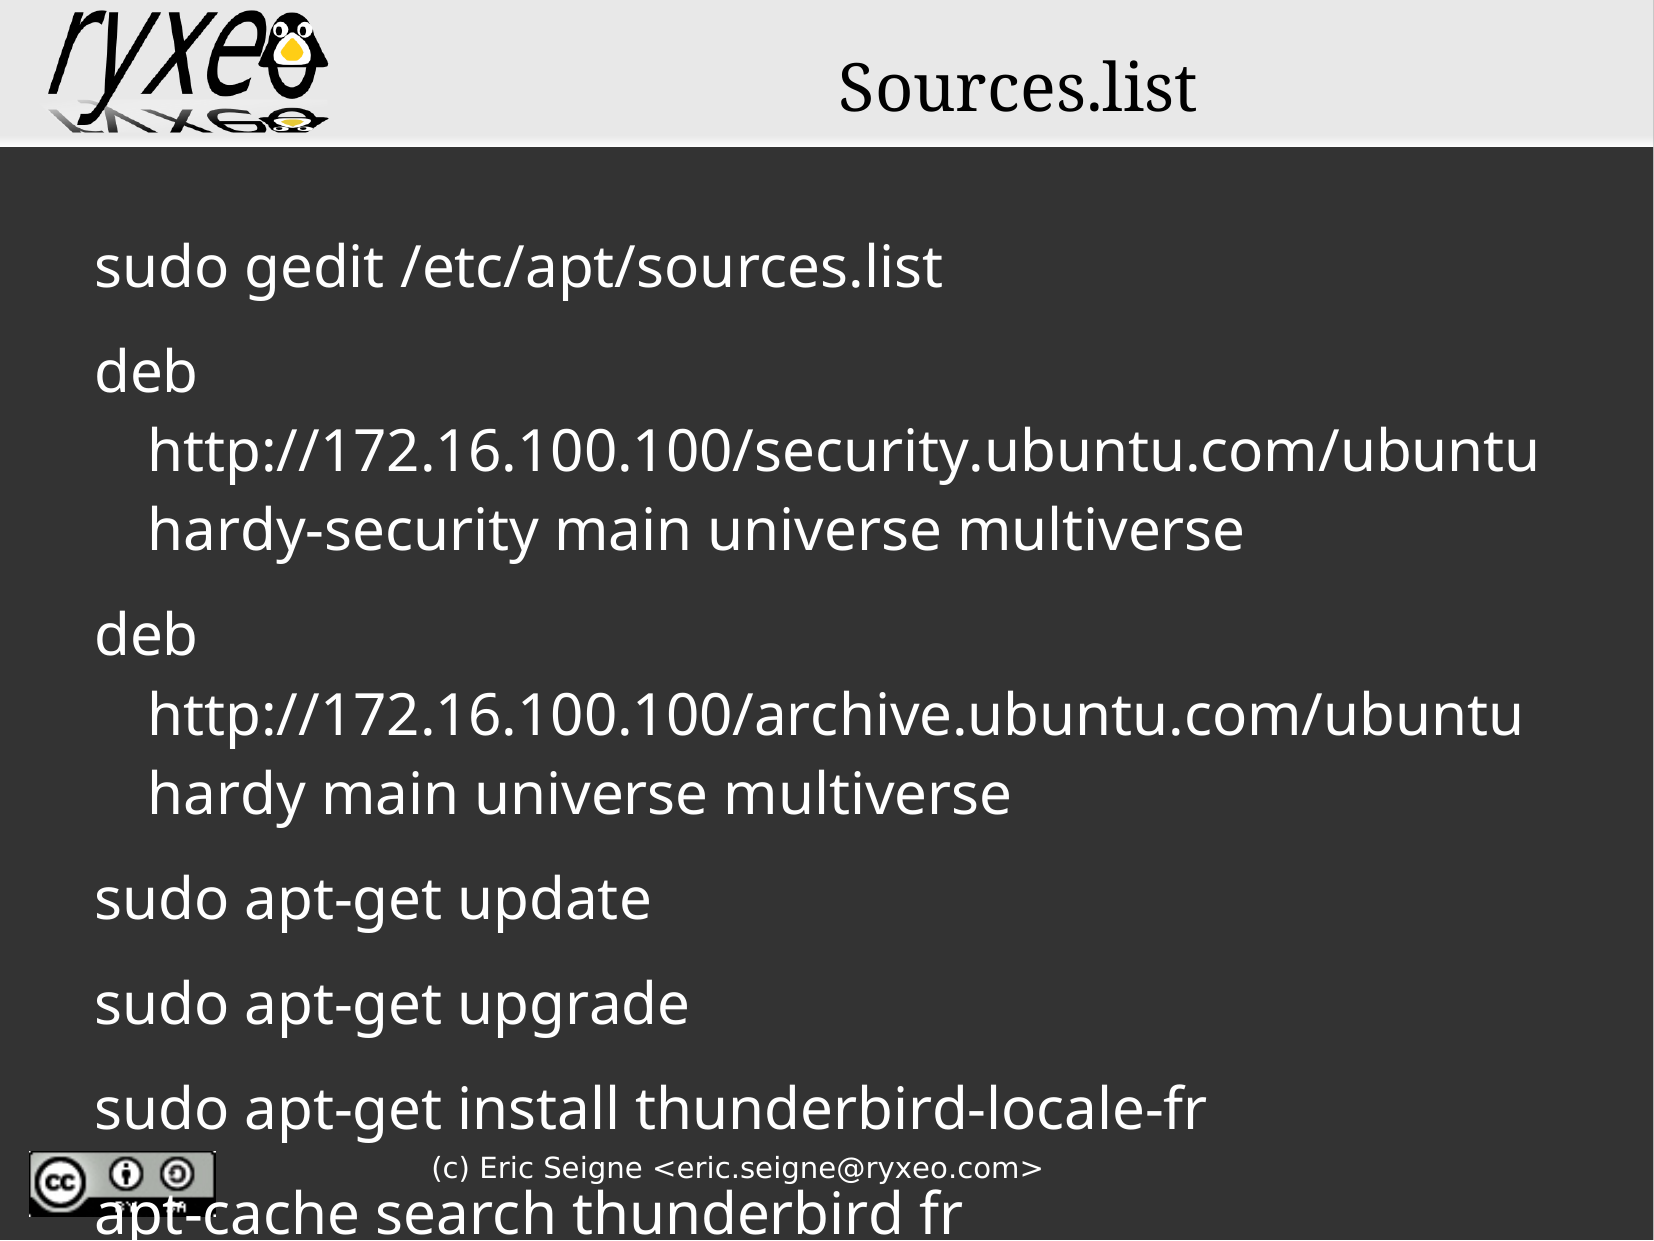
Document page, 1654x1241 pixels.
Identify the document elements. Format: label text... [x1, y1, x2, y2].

picture [211, 1207, 216, 1217]
picture [0, 0, 1654, 147]
list sudo gedit /etc/apt/sources.list deb http://172.16.100.100/security.ubuntu.com/ubuntu hardy-security main universe multiverse deb http://172.16.100.100/archive.ubuntu.com/ubuntu hardy main universe multiverse sudo apt-get update sudo apt-get upgrade sudo apt-get install thunderbird-locale-fr apt-cache search thunderbird fr [76, 225, 1565, 1125]
title Sources.list [442, 29, 1595, 142]
picture [29, 1151, 216, 1217]
picture [137, 1206, 154, 1217]
